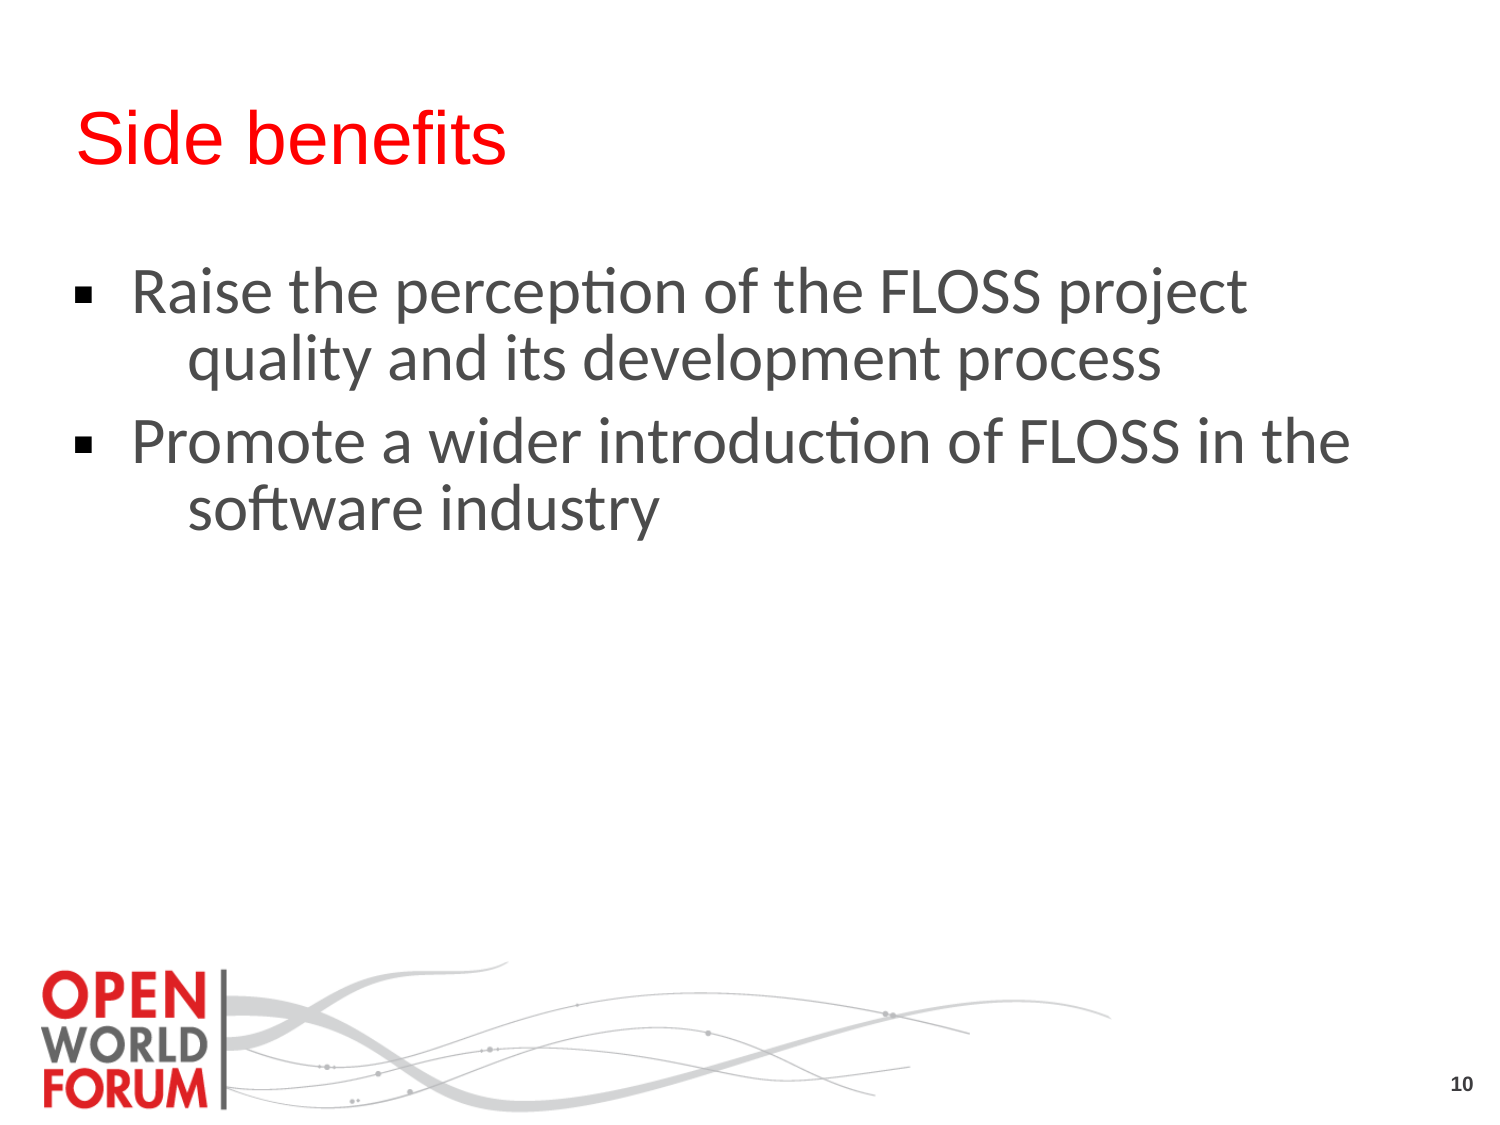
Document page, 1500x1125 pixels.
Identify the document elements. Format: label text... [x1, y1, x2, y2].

list Raise the perception of the FLOSS project quality and its development process Promote a wider introduction of FLOSS in the software industry [75, 263, 1425, 1006]
title Side benefits [75, 44, 1425, 233]
picture [41, 957, 1112, 1119]
